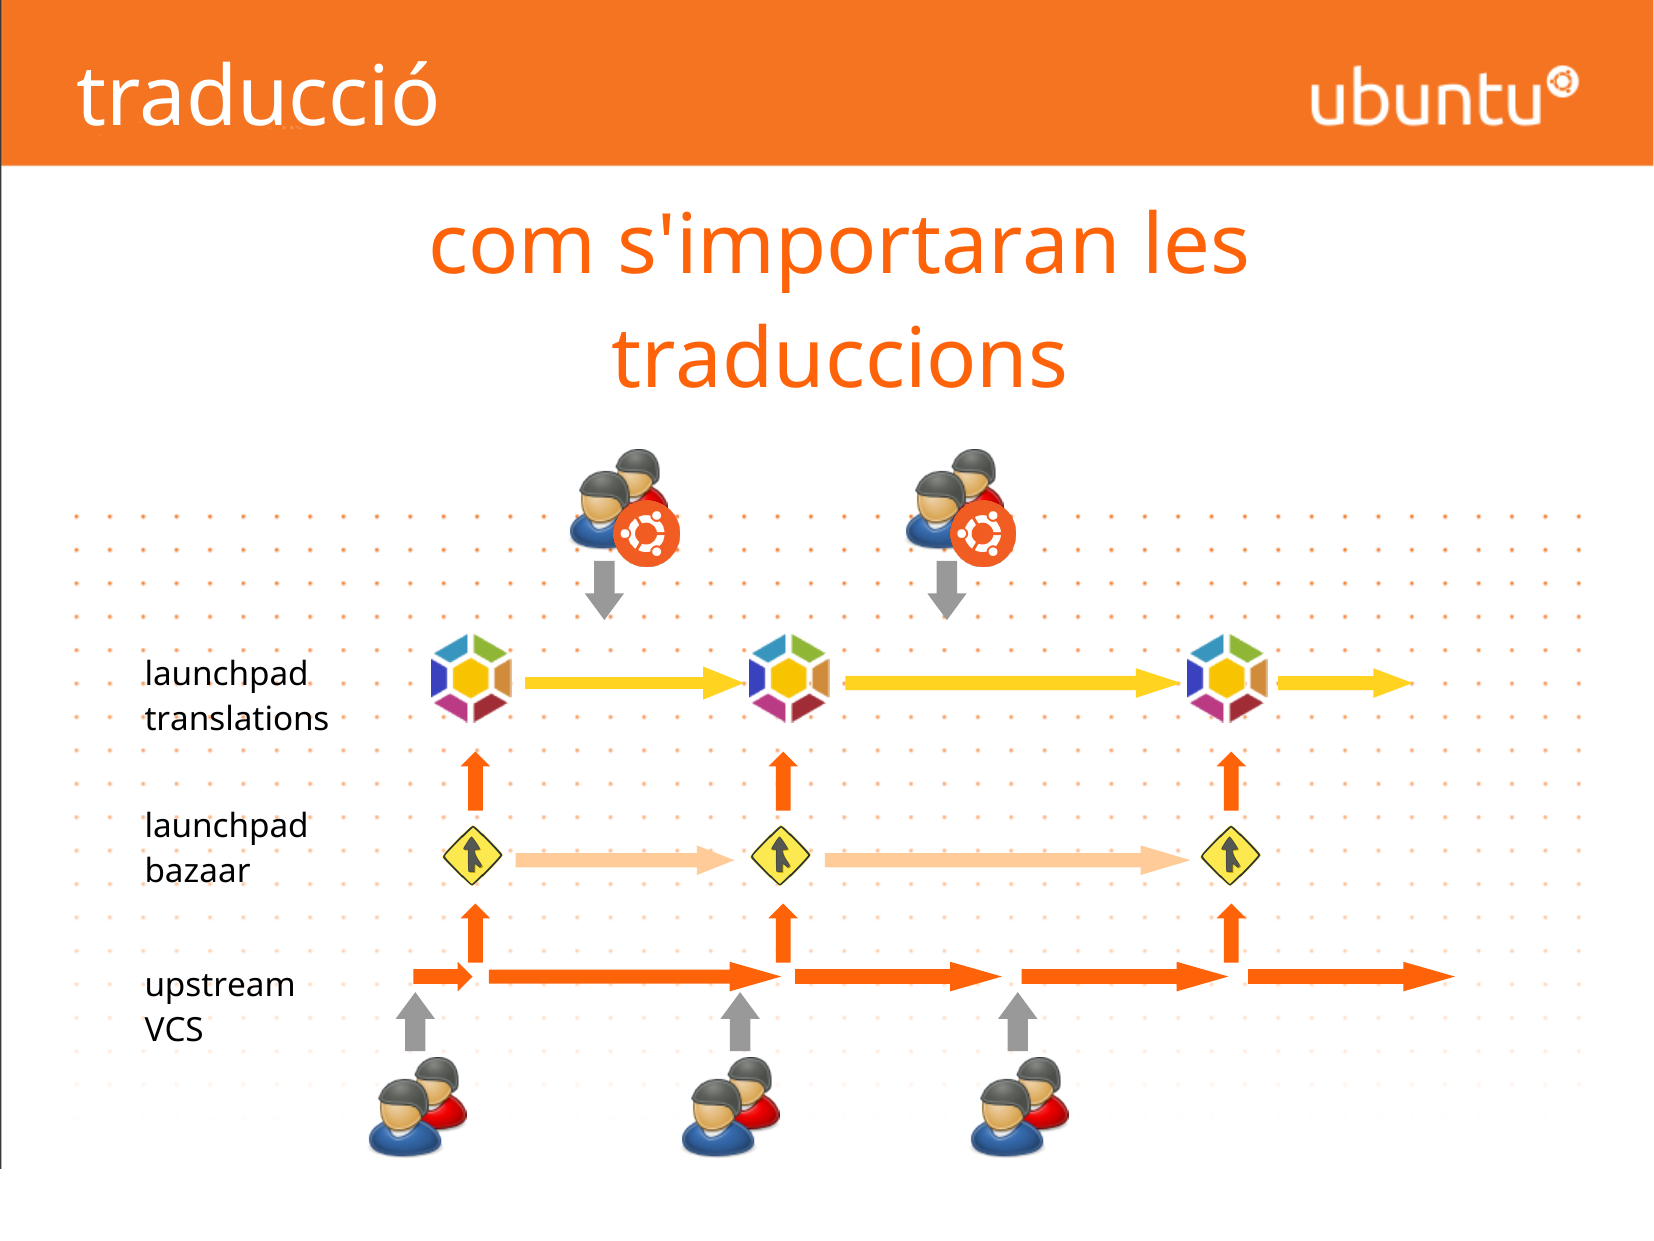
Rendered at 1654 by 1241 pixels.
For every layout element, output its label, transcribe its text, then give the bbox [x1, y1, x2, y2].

text_box [845, 668, 1182, 698]
text_box com s'importaran les traduccions [413, 177, 1412, 414]
text_box [998, 992, 1038, 1052]
text_box [413, 961, 473, 992]
text_box [460, 903, 491, 963]
text_box [1278, 668, 1413, 698]
picture [0, 0, 1654, 1169]
text_box [720, 992, 760, 1052]
text_box [1248, 961, 1456, 992]
text_box [515, 845, 735, 876]
text_box launchpad translations [129, 642, 367, 739]
text_box [768, 751, 799, 811]
text_box [1216, 903, 1247, 963]
text_box [927, 560, 967, 621]
text_box [795, 961, 1002, 992]
text_box [525, 666, 744, 700]
text_box [1216, 751, 1247, 811]
text_box [768, 903, 799, 963]
text_box [1021, 961, 1229, 992]
text_box upstream VCS [129, 953, 367, 1051]
text_box [584, 560, 625, 621]
text_box [460, 751, 491, 811]
title traducció [76, 29, 1565, 158]
text_box [488, 961, 782, 992]
text_box [395, 992, 435, 1052]
text_box [824, 845, 1191, 876]
text_box launchpad bazaar [129, 794, 367, 891]
